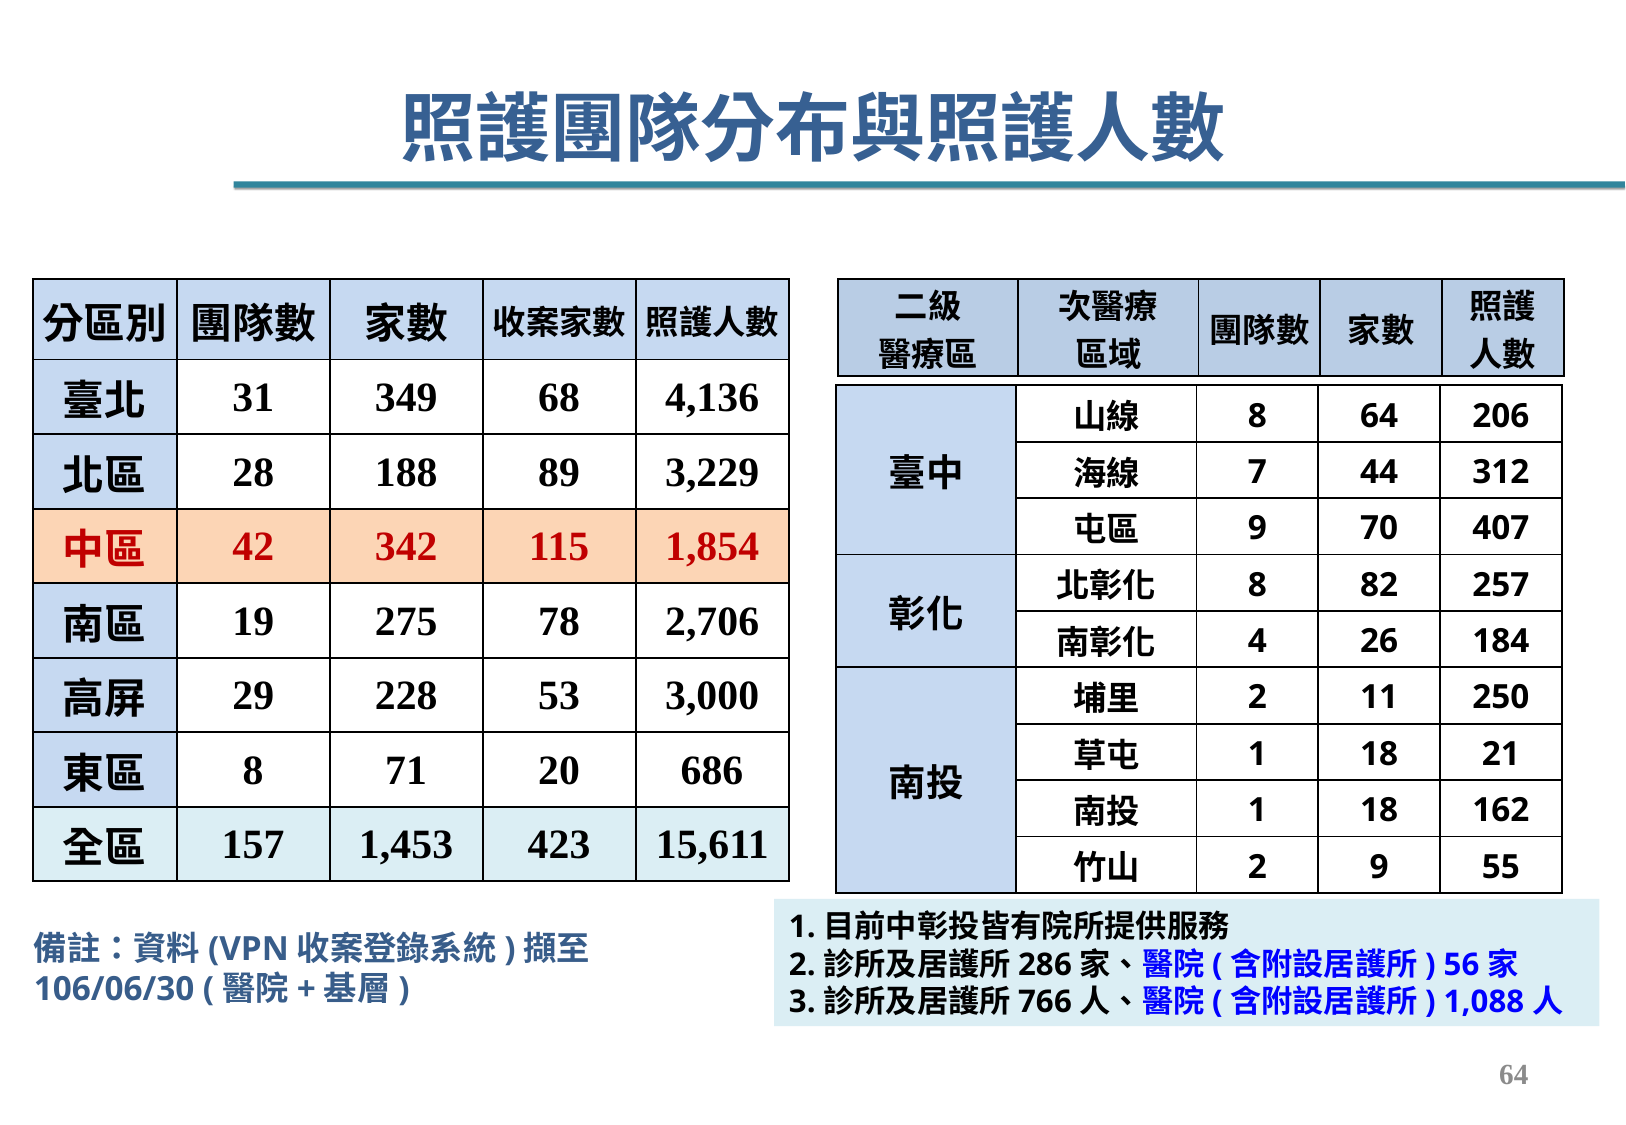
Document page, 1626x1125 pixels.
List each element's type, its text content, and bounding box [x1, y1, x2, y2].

table_header 山線 [1017, 386, 1196, 441]
table_header 團隊數 [178, 280, 329, 359]
table_header 臺中 [837, 386, 1015, 554]
table_cell 312 [1441, 443, 1561, 497]
table_cell 全區 [34, 808, 176, 880]
table_cell 臺北 [34, 360, 176, 433]
table_cell 彰化 [837, 555, 1015, 666]
table_cell 海線 [1017, 443, 1196, 497]
table_cell 257 [1441, 555, 1561, 610]
table_cell 44 [1319, 443, 1439, 497]
table_cell 2,706 [637, 584, 788, 657]
table_cell 東區 [34, 733, 176, 806]
slide_number <編號> [1164, 1042, 1544, 1103]
table_cell 162 [1441, 781, 1561, 836]
table_header 次醫療 區域 [1019, 280, 1198, 375]
table_cell 9 [1319, 837, 1439, 892]
table_cell 184 [1441, 612, 1561, 666]
text_box 1.目前中彰投皆有院所提供服務 2.診所及居護所286家、醫院(含附設居護所) 56家 3.診所及居護所766人、醫院(含附設居護所) 1,088人 [774, 898, 1600, 1027]
table_cell 228 [331, 659, 482, 731]
table_cell 18 [1319, 725, 1439, 779]
table_cell 20 [484, 733, 635, 806]
table_cell 342 [331, 510, 482, 582]
table_header 團隊數 [1199, 280, 1319, 375]
table_cell 53 [484, 659, 635, 731]
table_cell 3,229 [637, 435, 788, 508]
table_header 二級 醫療區 [839, 280, 1017, 375]
table_cell 31 [178, 360, 329, 433]
table_cell 4,136 [637, 360, 788, 433]
table_cell 草屯 [1017, 725, 1196, 779]
table_cell 1 [1197, 725, 1317, 779]
table_header 照護 人數 [1443, 280, 1563, 375]
table_cell 71 [331, 733, 482, 806]
table_cell 4 [1197, 612, 1317, 666]
text_box 備註：資料(VPN收案登錄系統)擷至106/06/30 (醫院+基層) [19, 919, 752, 1015]
table_cell 423 [484, 808, 635, 880]
table_cell 11 [1319, 668, 1439, 723]
table_header 家數 [331, 280, 482, 359]
table_cell 埔里 [1017, 668, 1196, 723]
table_cell 188 [331, 435, 482, 508]
table_cell 中區 [34, 510, 176, 582]
table_header 64 [1319, 386, 1439, 441]
table_cell 19 [178, 584, 329, 657]
table_cell 18 [1319, 781, 1439, 836]
table_cell 42 [178, 510, 329, 582]
table_cell 南區 [34, 584, 176, 657]
table_cell 21 [1441, 725, 1561, 779]
table_cell 7 [1197, 443, 1317, 497]
table_cell 55 [1441, 837, 1561, 892]
table_cell 70 [1319, 499, 1439, 554]
table_cell 26 [1319, 612, 1439, 666]
table_header 8 [1197, 386, 1317, 441]
table_cell 686 [637, 733, 788, 806]
table_cell 南投 [1017, 781, 1196, 836]
table_cell 8 [1197, 555, 1317, 610]
table_cell 3,000 [637, 659, 788, 731]
table_header 收案家數 [484, 280, 635, 359]
title 照護團隊分布與照護人數 [0, 42, 1625, 209]
table_cell 29 [178, 659, 329, 731]
table_header 家數 [1321, 280, 1441, 375]
table_header 照護人數 [637, 280, 788, 359]
table_cell 2 [1197, 837, 1317, 892]
table_cell 9 [1197, 499, 1317, 554]
table_cell 北彰化 [1017, 555, 1196, 610]
table_header 分區別 [34, 280, 176, 359]
table_cell 89 [484, 435, 635, 508]
table_cell 15,611 [637, 808, 788, 880]
table_cell 157 [178, 808, 329, 880]
table_cell 南投 [837, 668, 1015, 892]
table_cell 1,854 [637, 510, 788, 582]
table_cell 78 [484, 584, 635, 657]
table_cell 1 [1197, 781, 1317, 836]
table_cell 北區 [34, 435, 176, 508]
table_cell 349 [331, 360, 482, 433]
table_cell 竹山 [1017, 837, 1196, 892]
table_cell 275 [331, 584, 482, 657]
table_cell 南彰化 [1017, 612, 1196, 666]
table_cell 250 [1441, 668, 1561, 723]
table_cell 115 [484, 510, 635, 582]
table_header 206 [1441, 386, 1561, 441]
table_cell 407 [1441, 499, 1561, 554]
table_cell 高屏 [34, 659, 176, 731]
table_cell 28 [178, 435, 329, 508]
table_cell 8 [178, 733, 329, 806]
table_cell 2 [1197, 668, 1317, 723]
table_cell 68 [484, 360, 635, 433]
table_cell 屯區 [1017, 499, 1196, 554]
table_cell 1,453 [331, 808, 482, 880]
table_cell 82 [1319, 555, 1439, 610]
